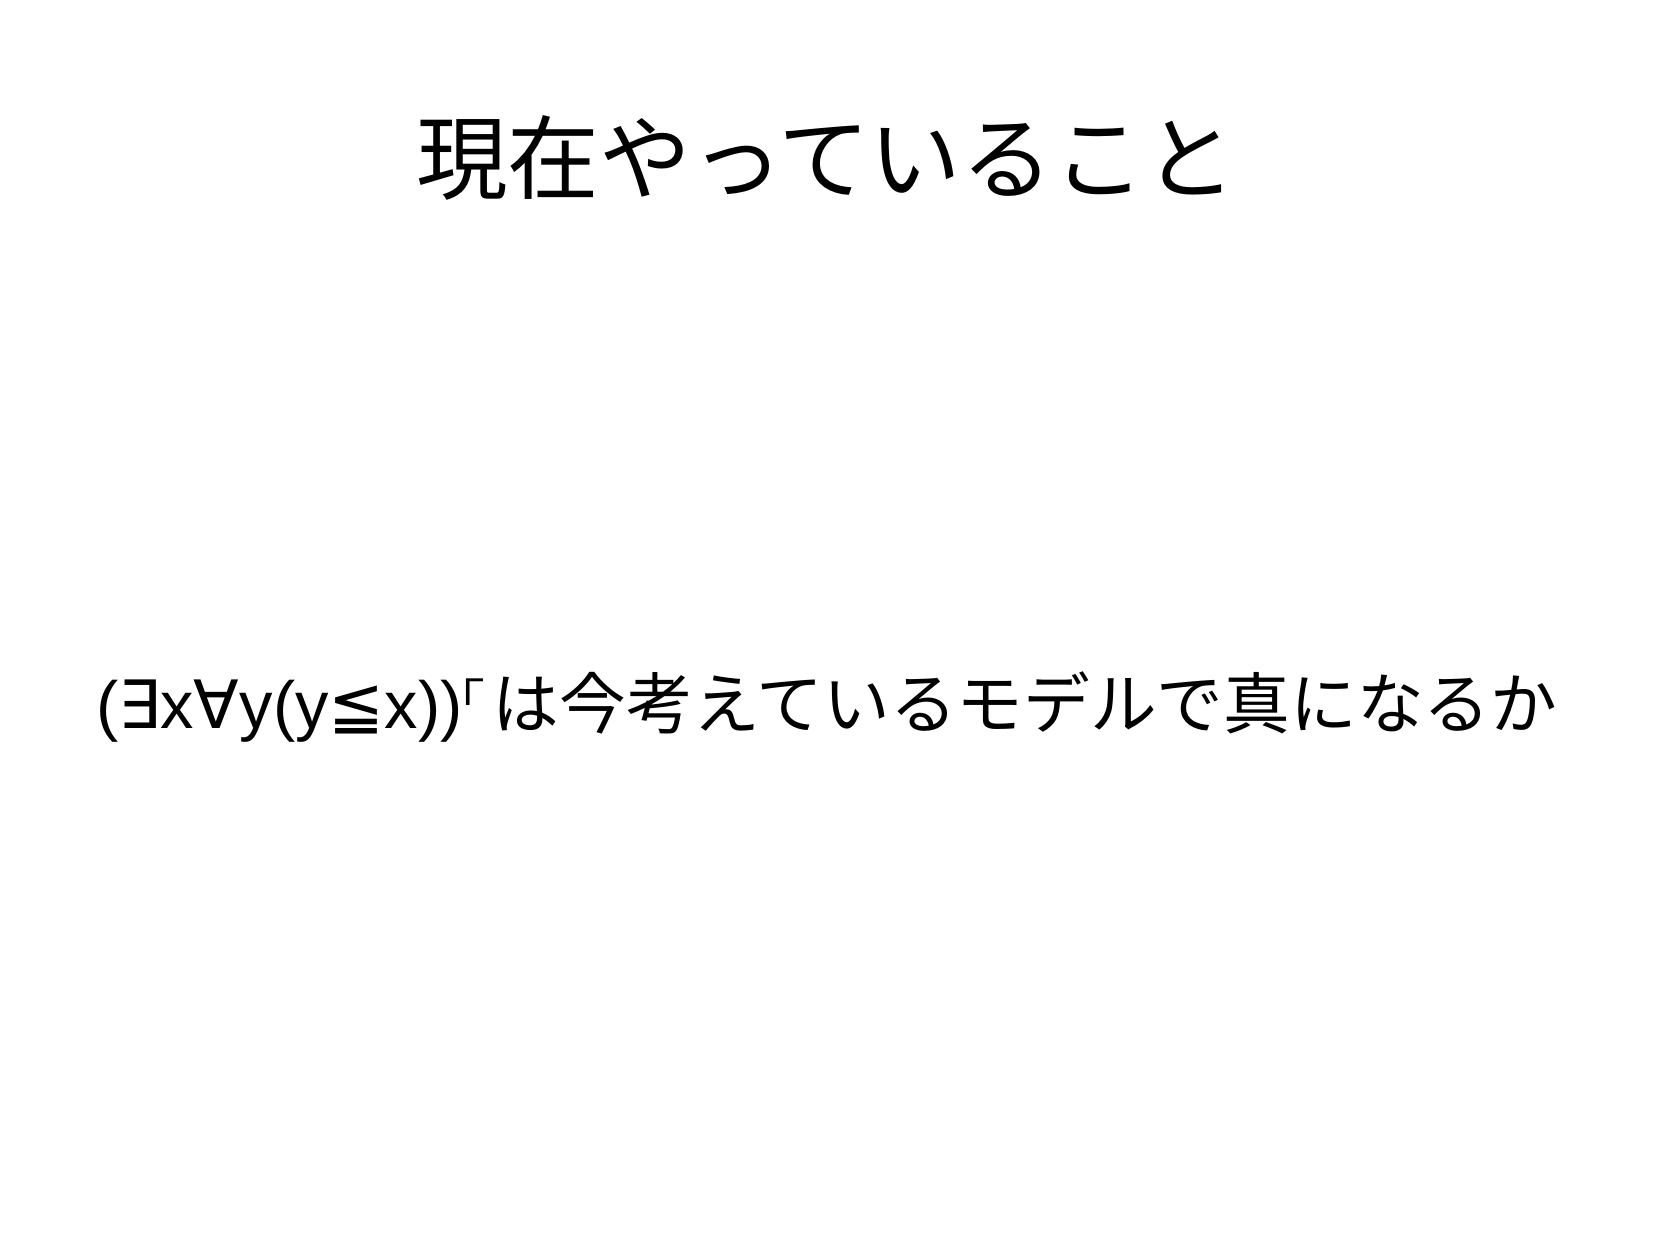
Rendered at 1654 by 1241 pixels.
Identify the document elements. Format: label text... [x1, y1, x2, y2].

title 現在やっていること [82, 56, 1571, 250]
subtitle (∃x∀y(y≦x))Γは今考えているモデルで真になるか [82, 297, 1571, 1102]
